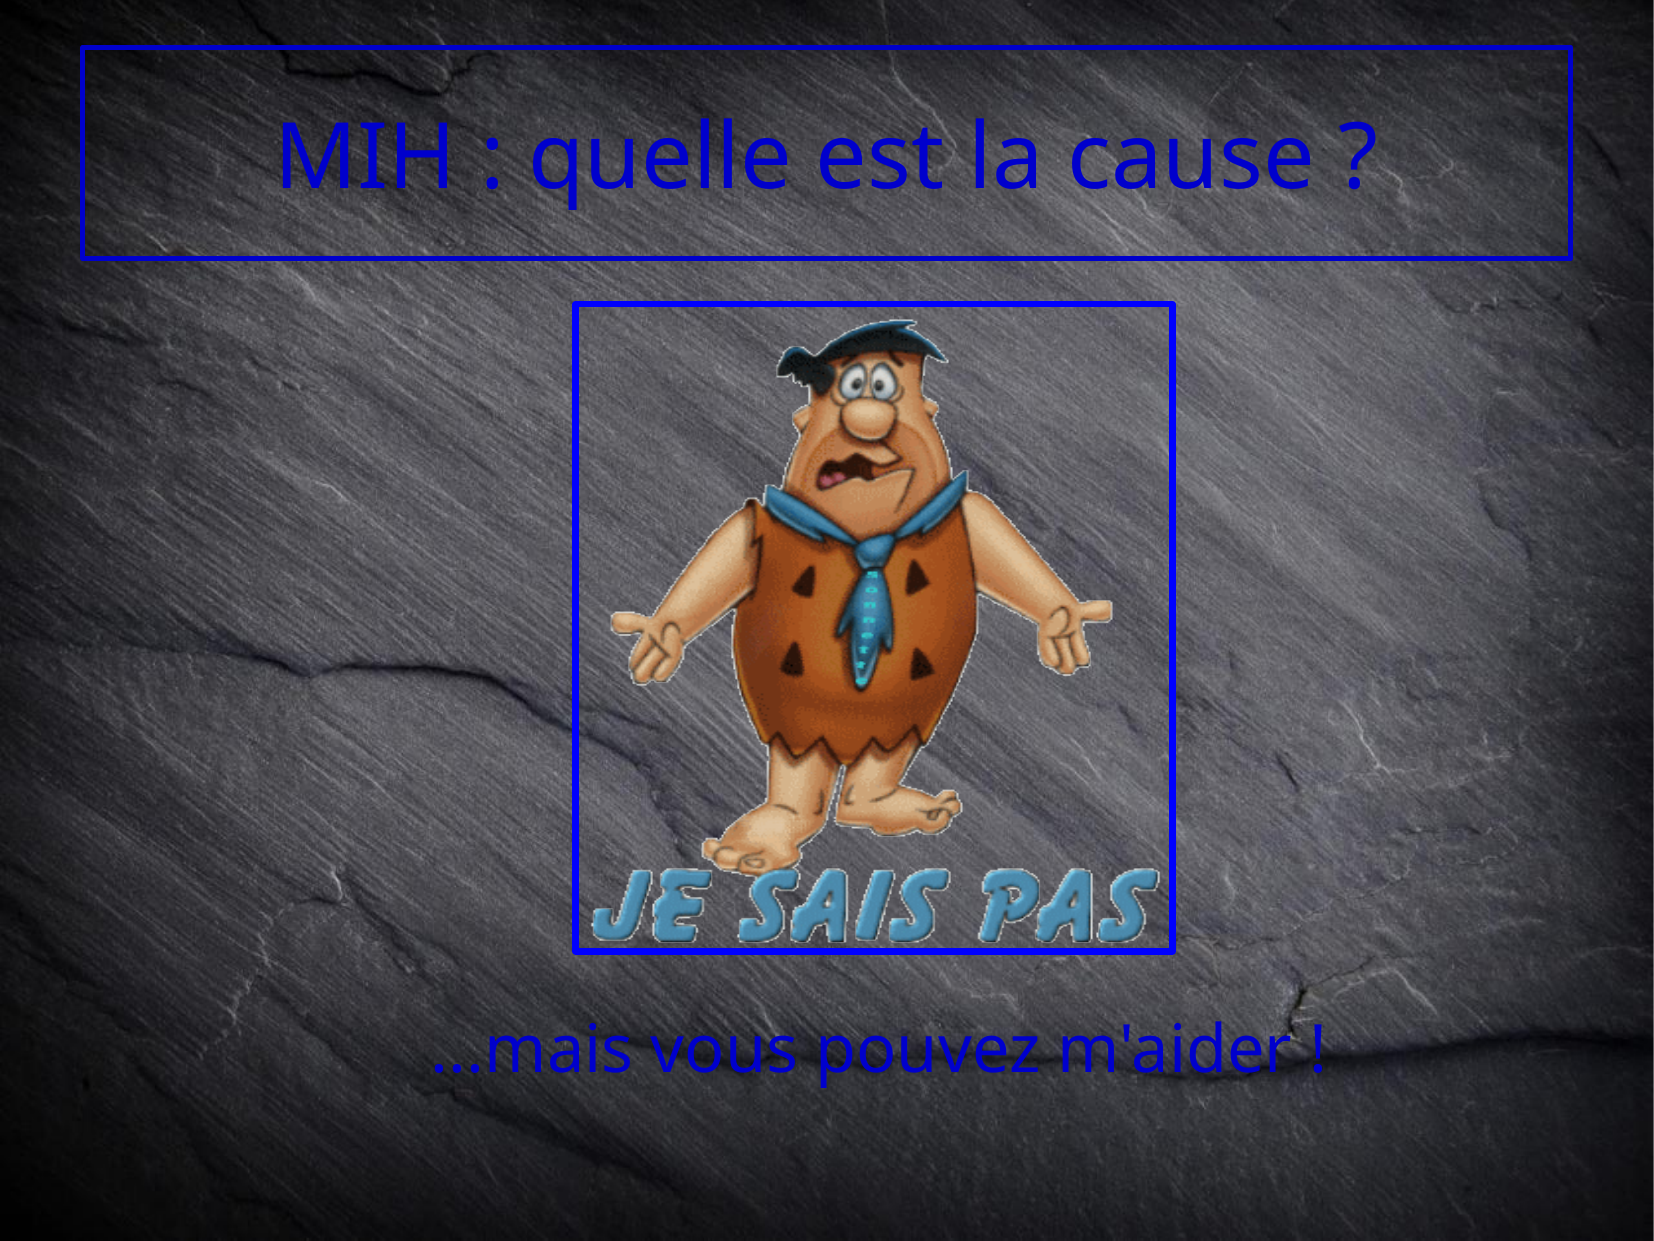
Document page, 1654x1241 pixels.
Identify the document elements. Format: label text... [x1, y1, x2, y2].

list ...mais vous pouvez m'aider ! [271, 1001, 1418, 1146]
picture [0, 0, 1654, 1241]
title MIH : quelle est la cause ? [82, 47, 1571, 259]
